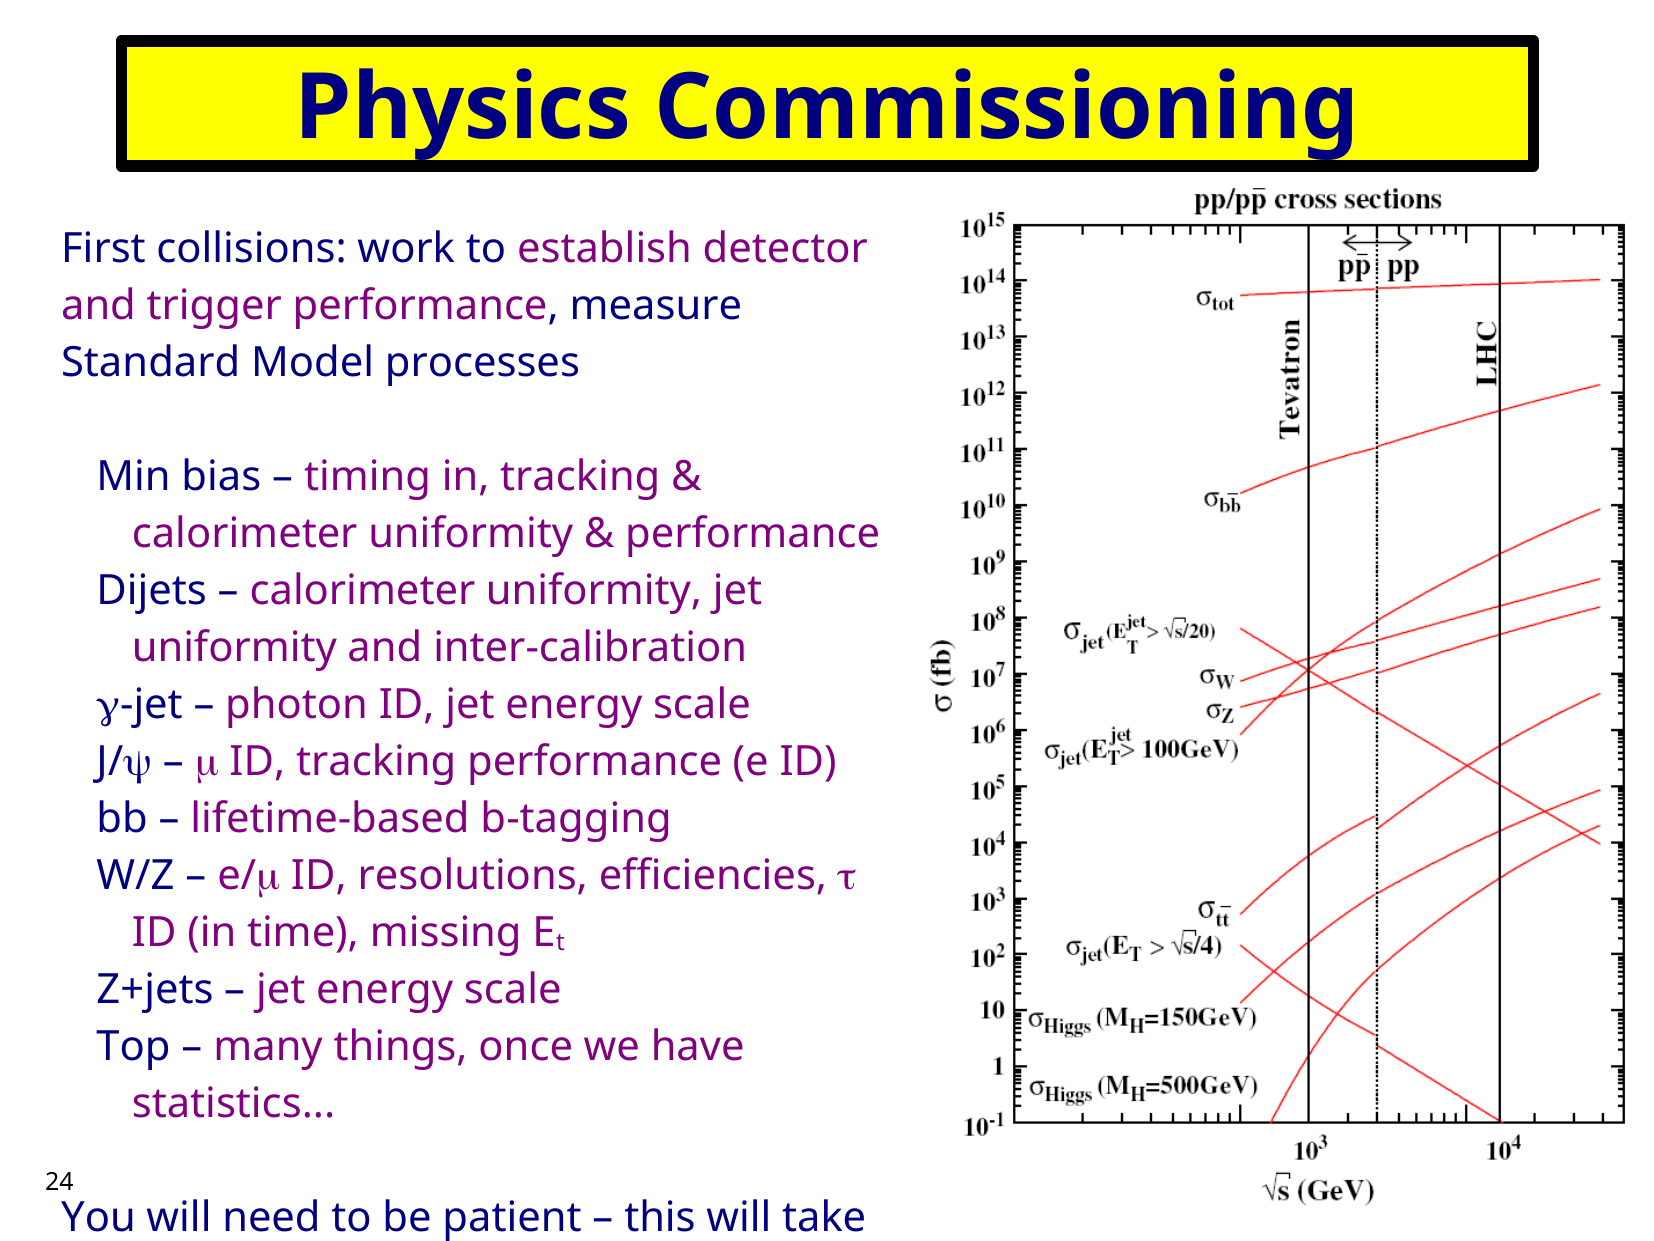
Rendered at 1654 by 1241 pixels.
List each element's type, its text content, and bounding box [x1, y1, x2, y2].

picture [888, 181, 1654, 1216]
title Physics Commissioning [121, 49, 1534, 158]
text_box First collisions: work to establish detector and trigger performance, measure Standard Model processes Min bias – timing in, tracking & calorimeter uniformity & performance Dijets – calorimeter uniformity, jet uniformity and inter-calibration g-jet – photon ID, jet energy scale J/y – m ID, tracking performance (e ID) bb – lifetime-based b-tagging W/Z – e/m ID, resolutions, efficiencies, t ID (in time), missing Et Z+jets – jet energy scale Top – many things, once we have statistics... You will need to be patient – this will take some time... [61, 217, 888, 1189]
